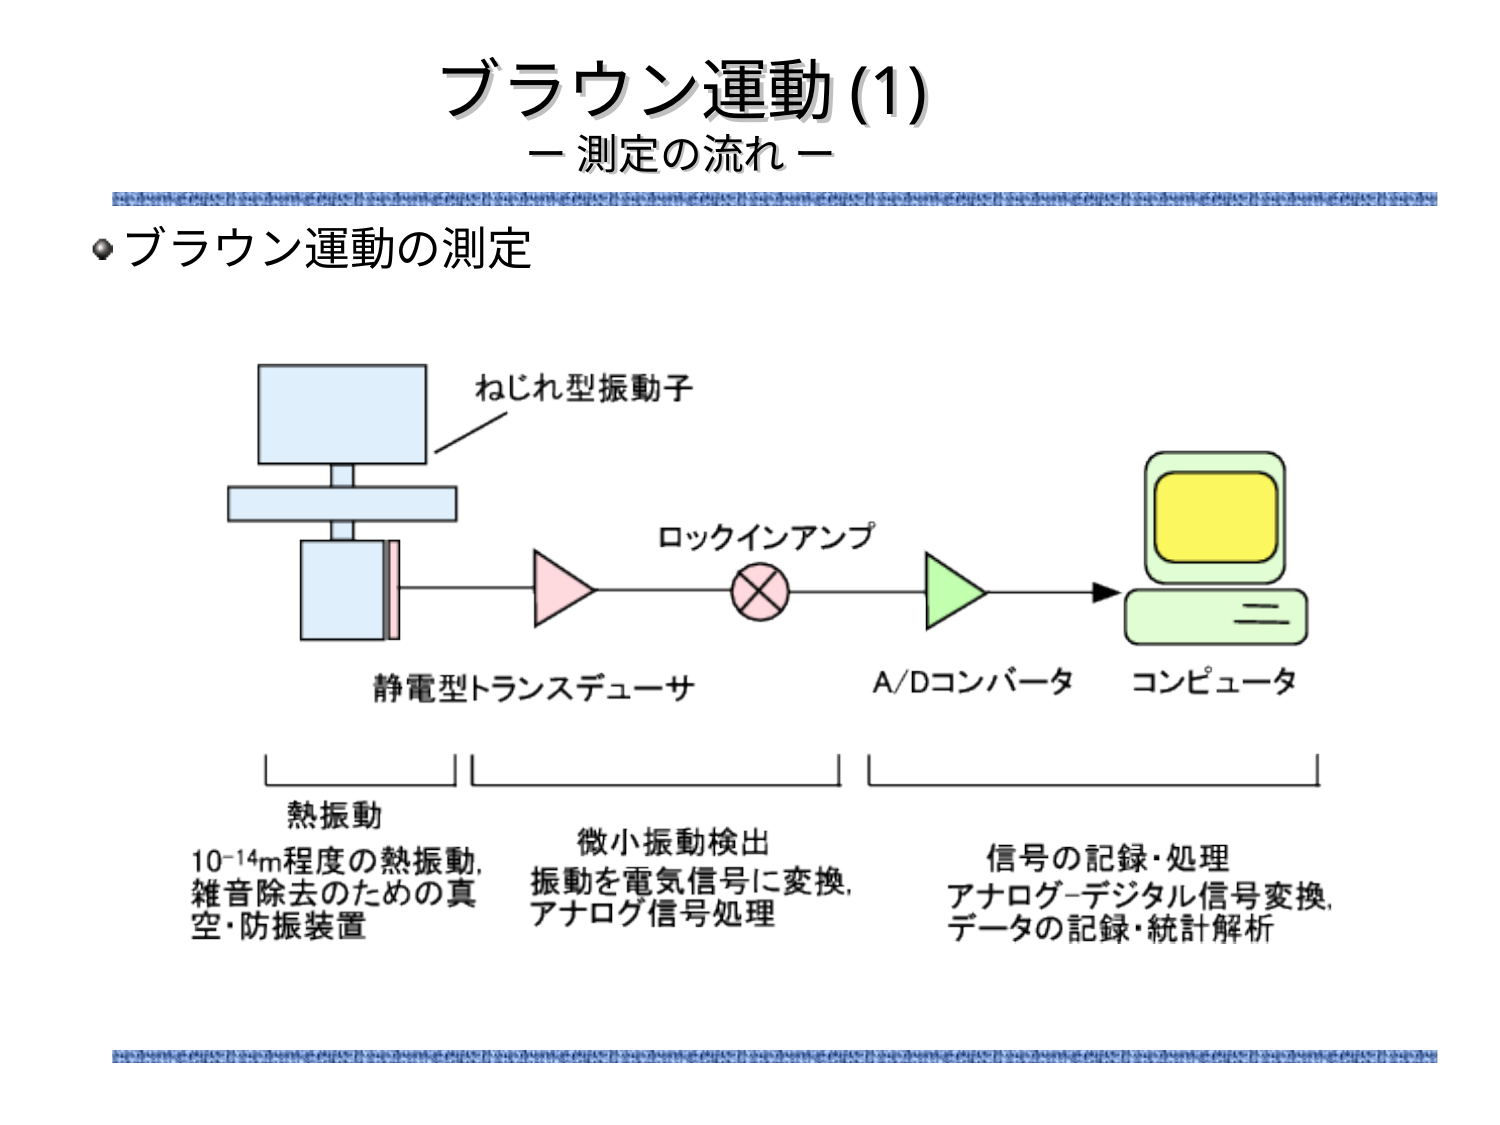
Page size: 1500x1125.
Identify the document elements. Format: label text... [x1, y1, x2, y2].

picture [187, 362, 1348, 944]
title ブラウン運動 (1) ー 測定の流れ ー [137, 37, 1225, 188]
picture [112, 192, 1438, 206]
list ブラウン運動の測定 [74, 212, 1451, 1025]
picture [112, 1050, 1438, 1063]
